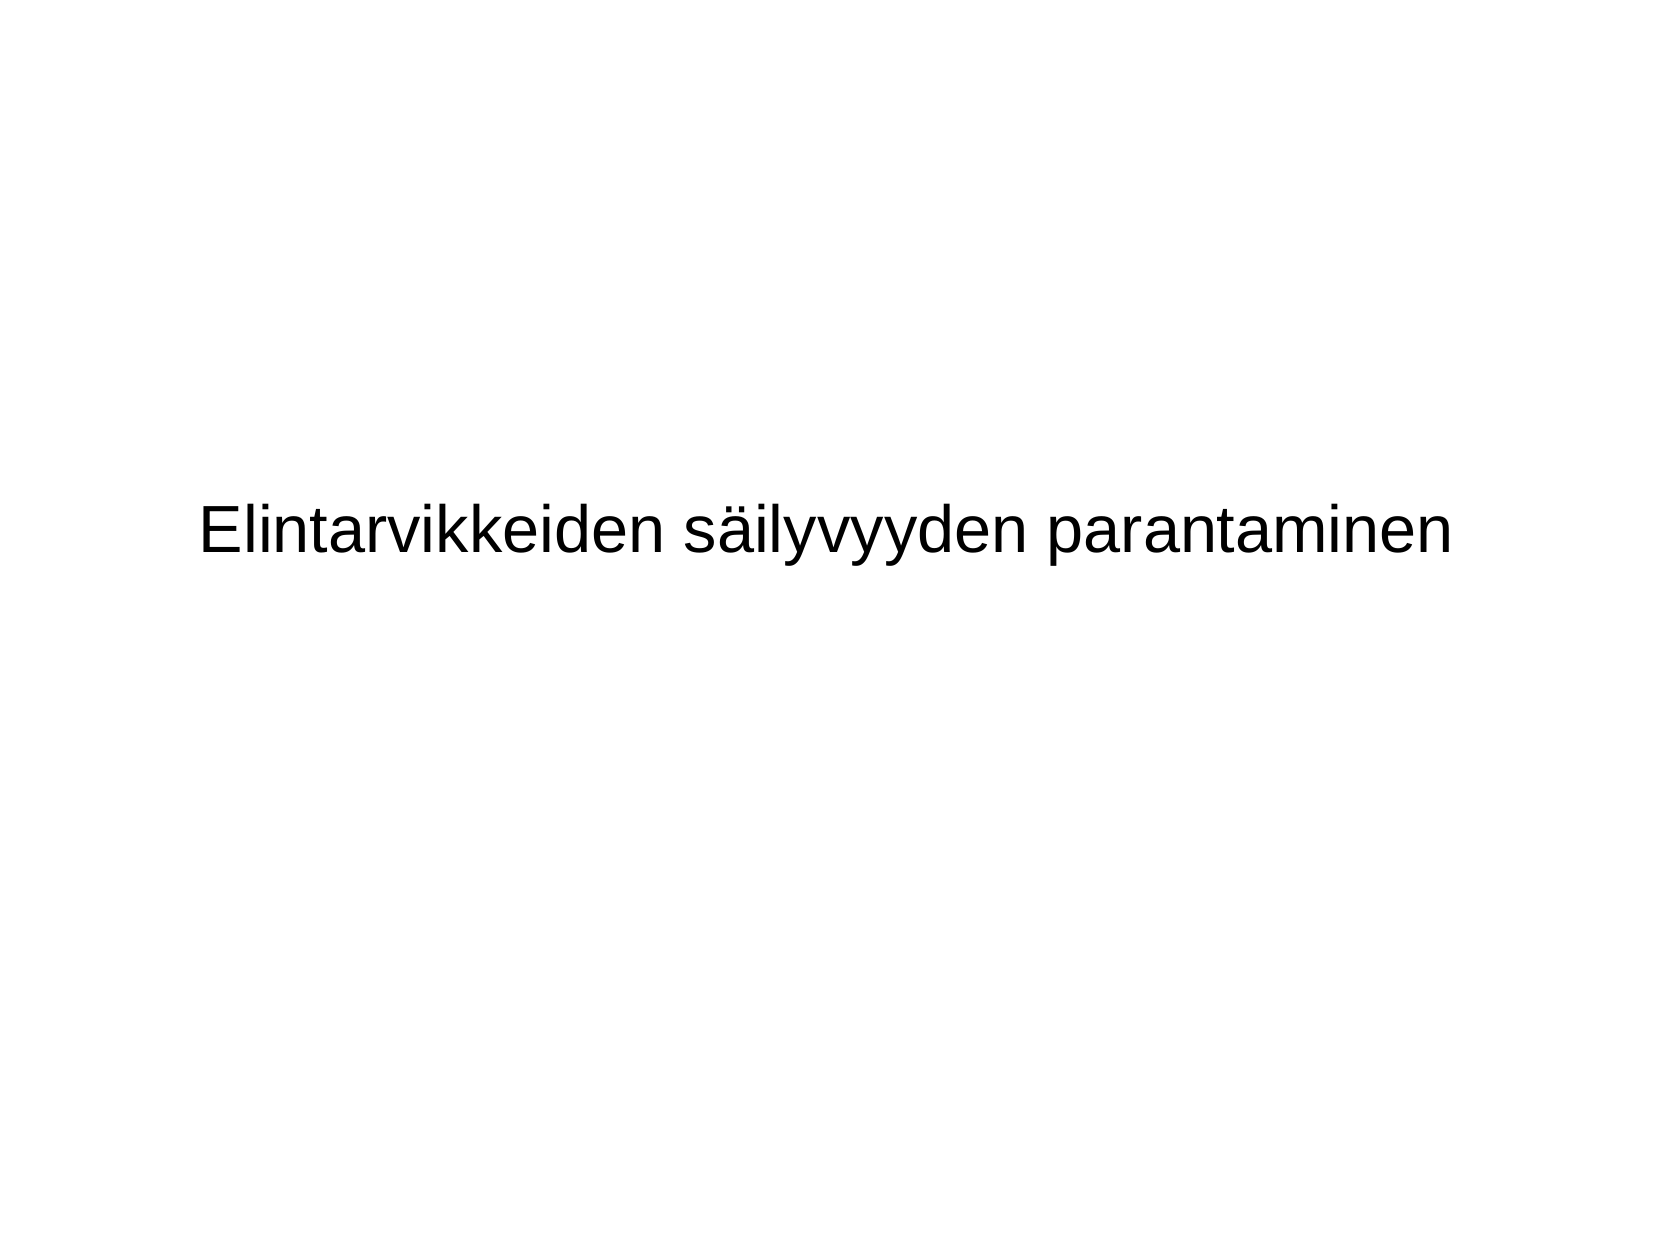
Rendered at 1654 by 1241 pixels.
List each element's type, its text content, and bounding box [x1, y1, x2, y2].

subtitle Elintarvikkeiden säilyvyyden parantaminen [82, 49, 1571, 1010]
